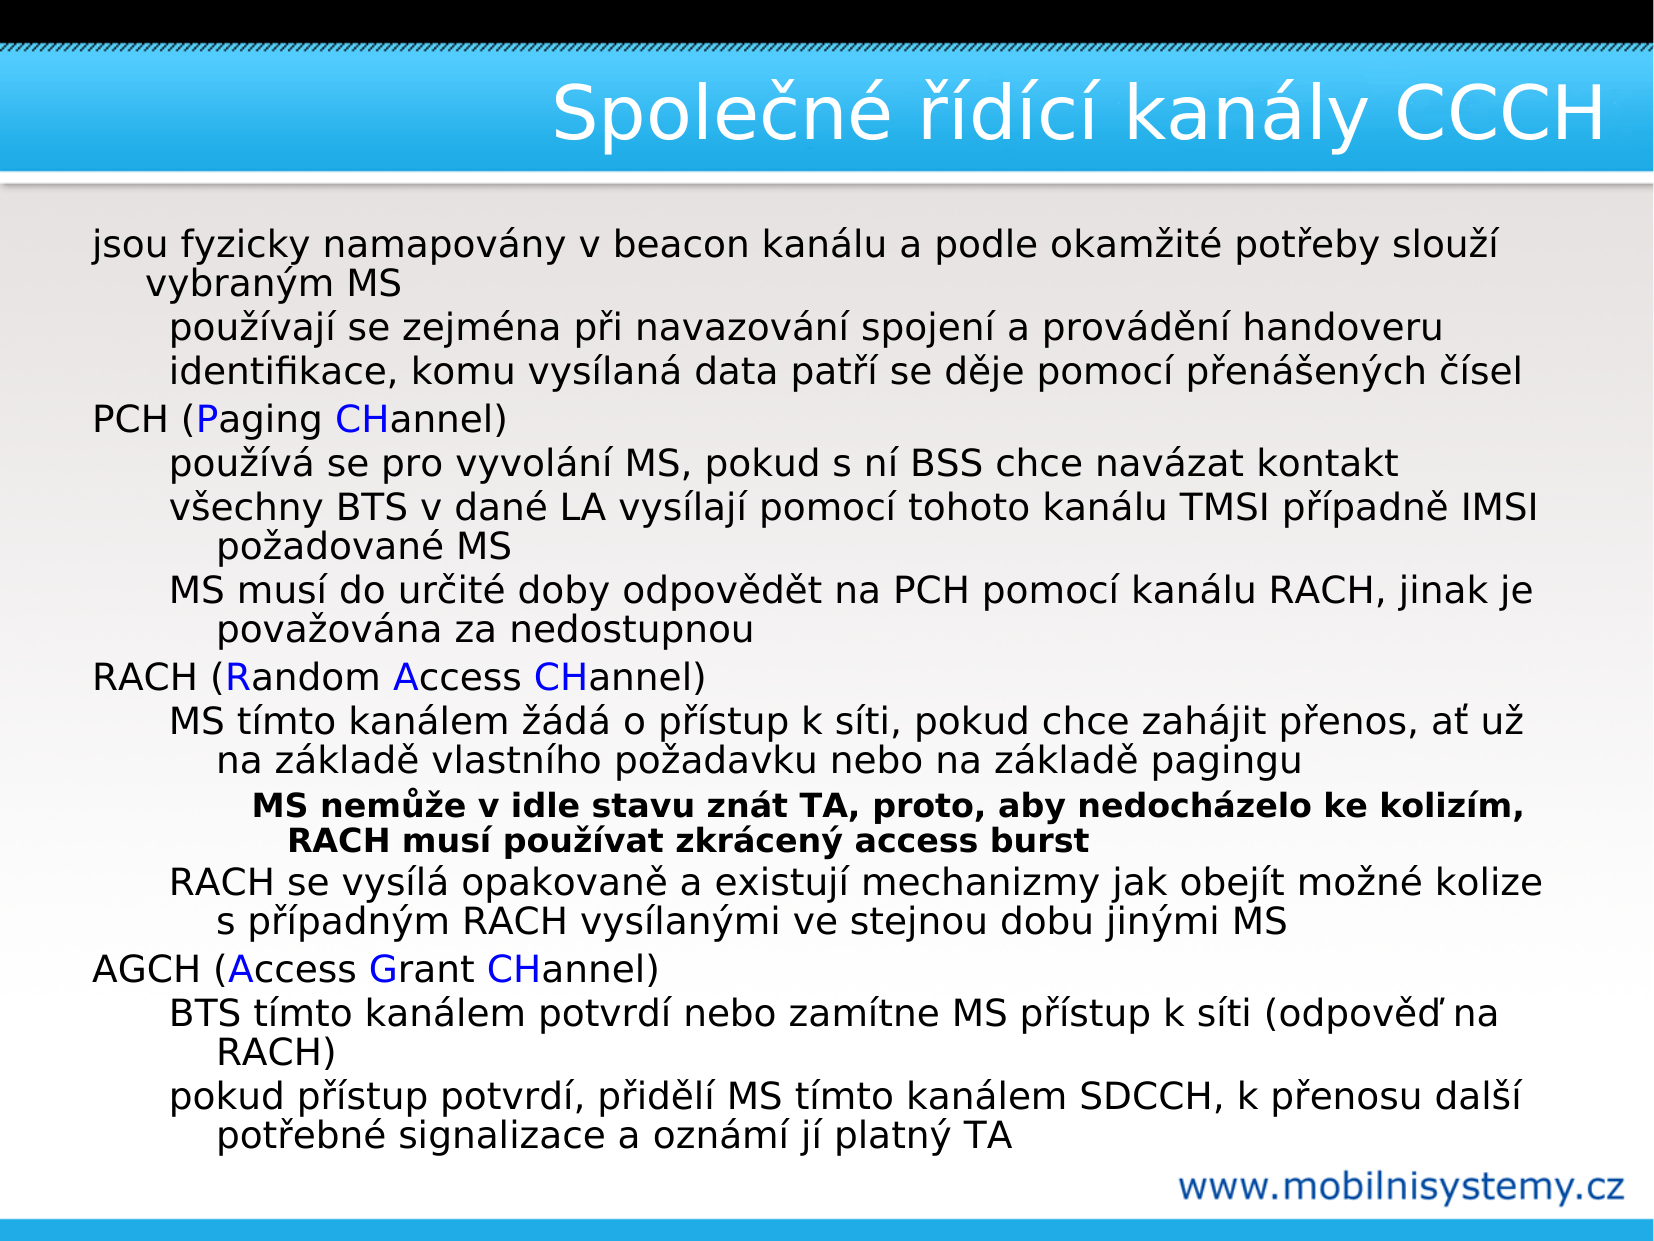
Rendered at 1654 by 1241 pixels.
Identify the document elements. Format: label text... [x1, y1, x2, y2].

list jsou fyzicky namapovány v beacon kanálu a podle okamžité potřeby slouží vybraným MS používají se zejména při navazování spojení a provádění handoveru identifikace, komu vysílaná data patří se děje pomocí přenášených čísel PCH (Paging CHannel) používá se pro vyvolání MS, pokud s ní BSS chce navázat kontakt všechny BTS v dané LA vysílají pomocí tohoto kanálu TMSI případně IMSI požadované MS MS musí do určité doby odpovědět na PCH pomocí kanálu RACH, jinak je považována za nedostupnou RACH (Random Access CHannel) MS tímto kanálem žádá o přístup k síti, pokud chce zahájit přenos, ať už na základě vlastního požadavku nebo na základě pagingu MS nemůže v idle stavu znát TA, proto, aby nedocházelo ke kolizím, RACH musí používat zkrácený access burst RACH se vysílá opakovaně a existují mechanizmy jak obejít možné kolize s případným RACH vysílanými ve stejnou dobu jinými MS AGCH (Access Grant CHannel) BTS tímto kanálem potvrdí nebo zamítne MS přístup k síti (odpověď na RACH) pokud přístup potvrdí, přidělí MS tímto kanálem SDCCH, k přenosu další potřebné signalizace a oznámí jí platný TA [32, 218, 1595, 1169]
title Společné řídící kanály CCCH [29, 41, 1624, 185]
picture [0, 0, 1654, 1241]
